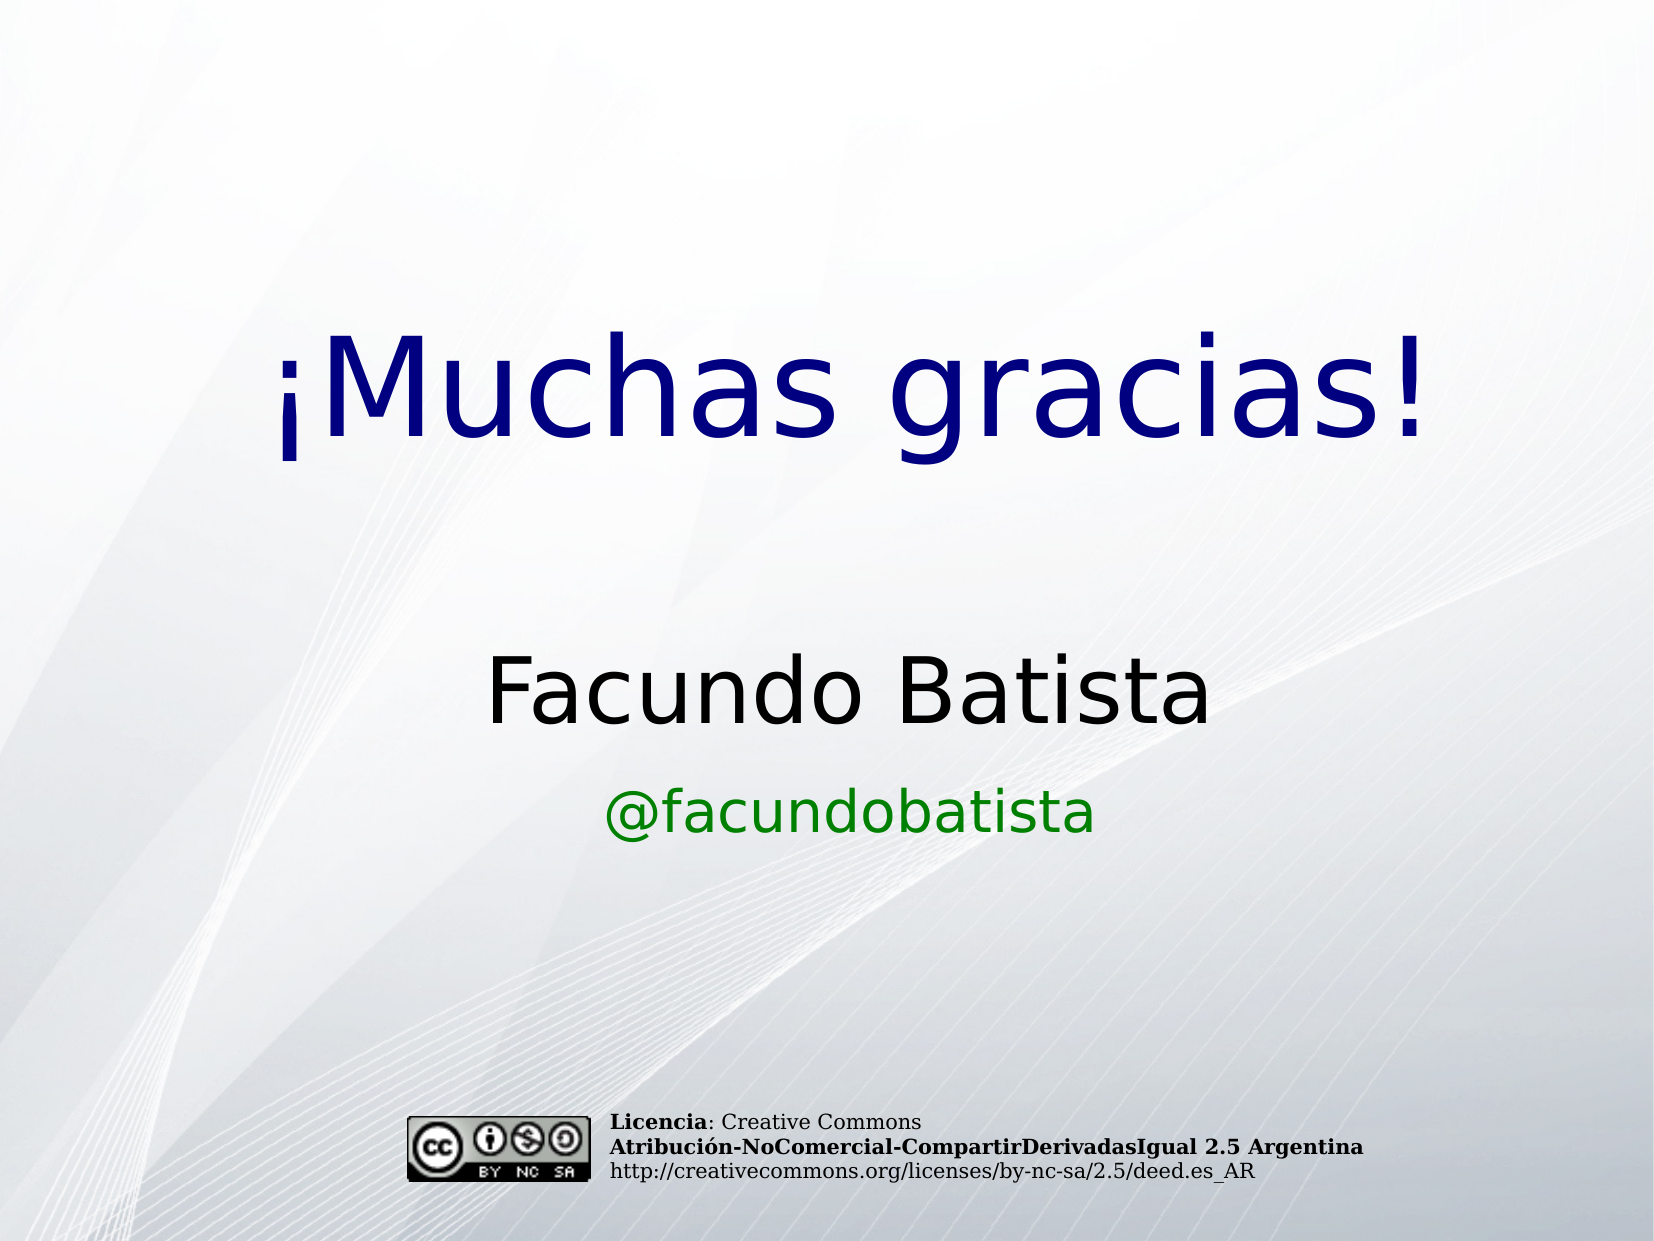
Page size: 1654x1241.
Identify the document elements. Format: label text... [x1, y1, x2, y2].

picture [0, 0, 1654, 1241]
text_box Licencia: Creative Commons Atribución-NoComercial-CompartirDerivadasIgual 2.5 Argentina http://creativecommons.org/licenses/by-nc-sa/2.5/deed.es_AR [610, 1102, 1462, 1191]
title ¡Muchas gracias! Facundo Batista @facundobatista [106, 28, 1595, 1047]
